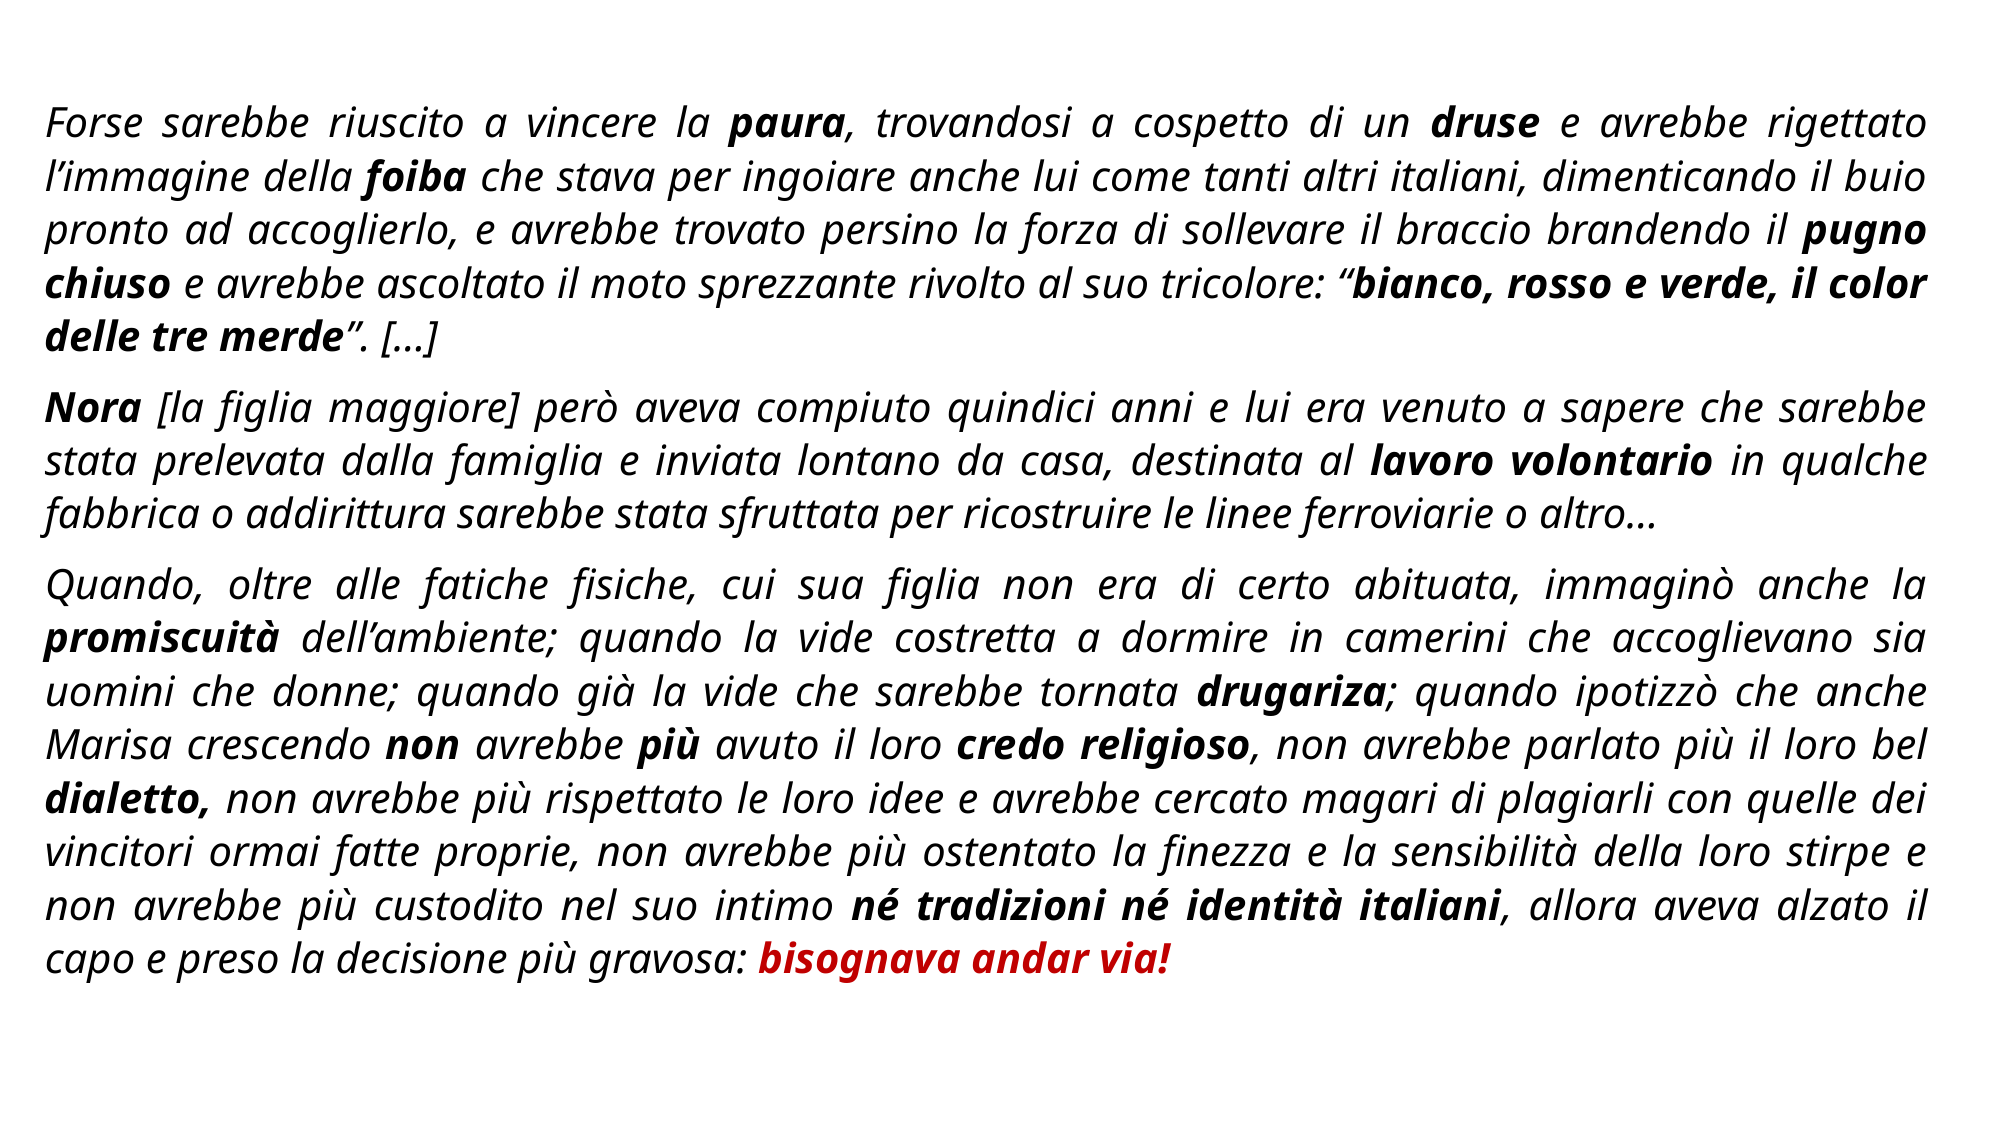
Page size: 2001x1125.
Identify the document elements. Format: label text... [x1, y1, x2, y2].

text_box Forse sarebbe riuscito a vincere la paura, trovandosi a cospetto di un druse e avrebbe rigettato l’immagine della foiba che stava per ingoiare anche lui come tanti altri italiani, dimenticando il buio pronto ad accoglierlo, e avrebbe trovato persino la forza di sollevare il braccio brandendo il pugno chiuso e avrebbe ascoltato il moto sprezzante rivolto al suo tricolore: “bianco, rosso e verde, il color delle tre merde”. […] Nora [la figlia maggiore] però aveva compiuto quindici anni e lui era venuto a sapere che sarebbe stata prelevata dalla famiglia e inviata lontano da casa, destinata al lavoro volontario in qualche fabbrica o addirittura sarebbe stata sfruttata per ricostruire le linee ferroviarie o altro… Quando, oltre alle fatiche fisiche, cui sua figlia non era di certo abituata, immaginò anche la promiscuità dell’ambiente; quando la vide costretta a dormire in camerini che accoglievano sia uomini che donne; quando già la vide che sarebbe tornata drugariza; quando ipotizzò che anche Marisa crescendo non avrebbe più avuto il loro credo religioso, non avrebbe parlato più il loro bel dialetto, non avrebbe più rispettato le loro idee e avrebbe cercato magari di plagiarli con quelle dei vincitori ormai fatte proprie, non avrebbe più ostentato la finezza e la sensibilità della loro stirpe e non avrebbe più custodito nel suo intimo né tradizioni né identità italiani, allora aveva alzato il capo e preso la decisione più gravosa: bisognava andar via! [29, 85, 1944, 1062]
